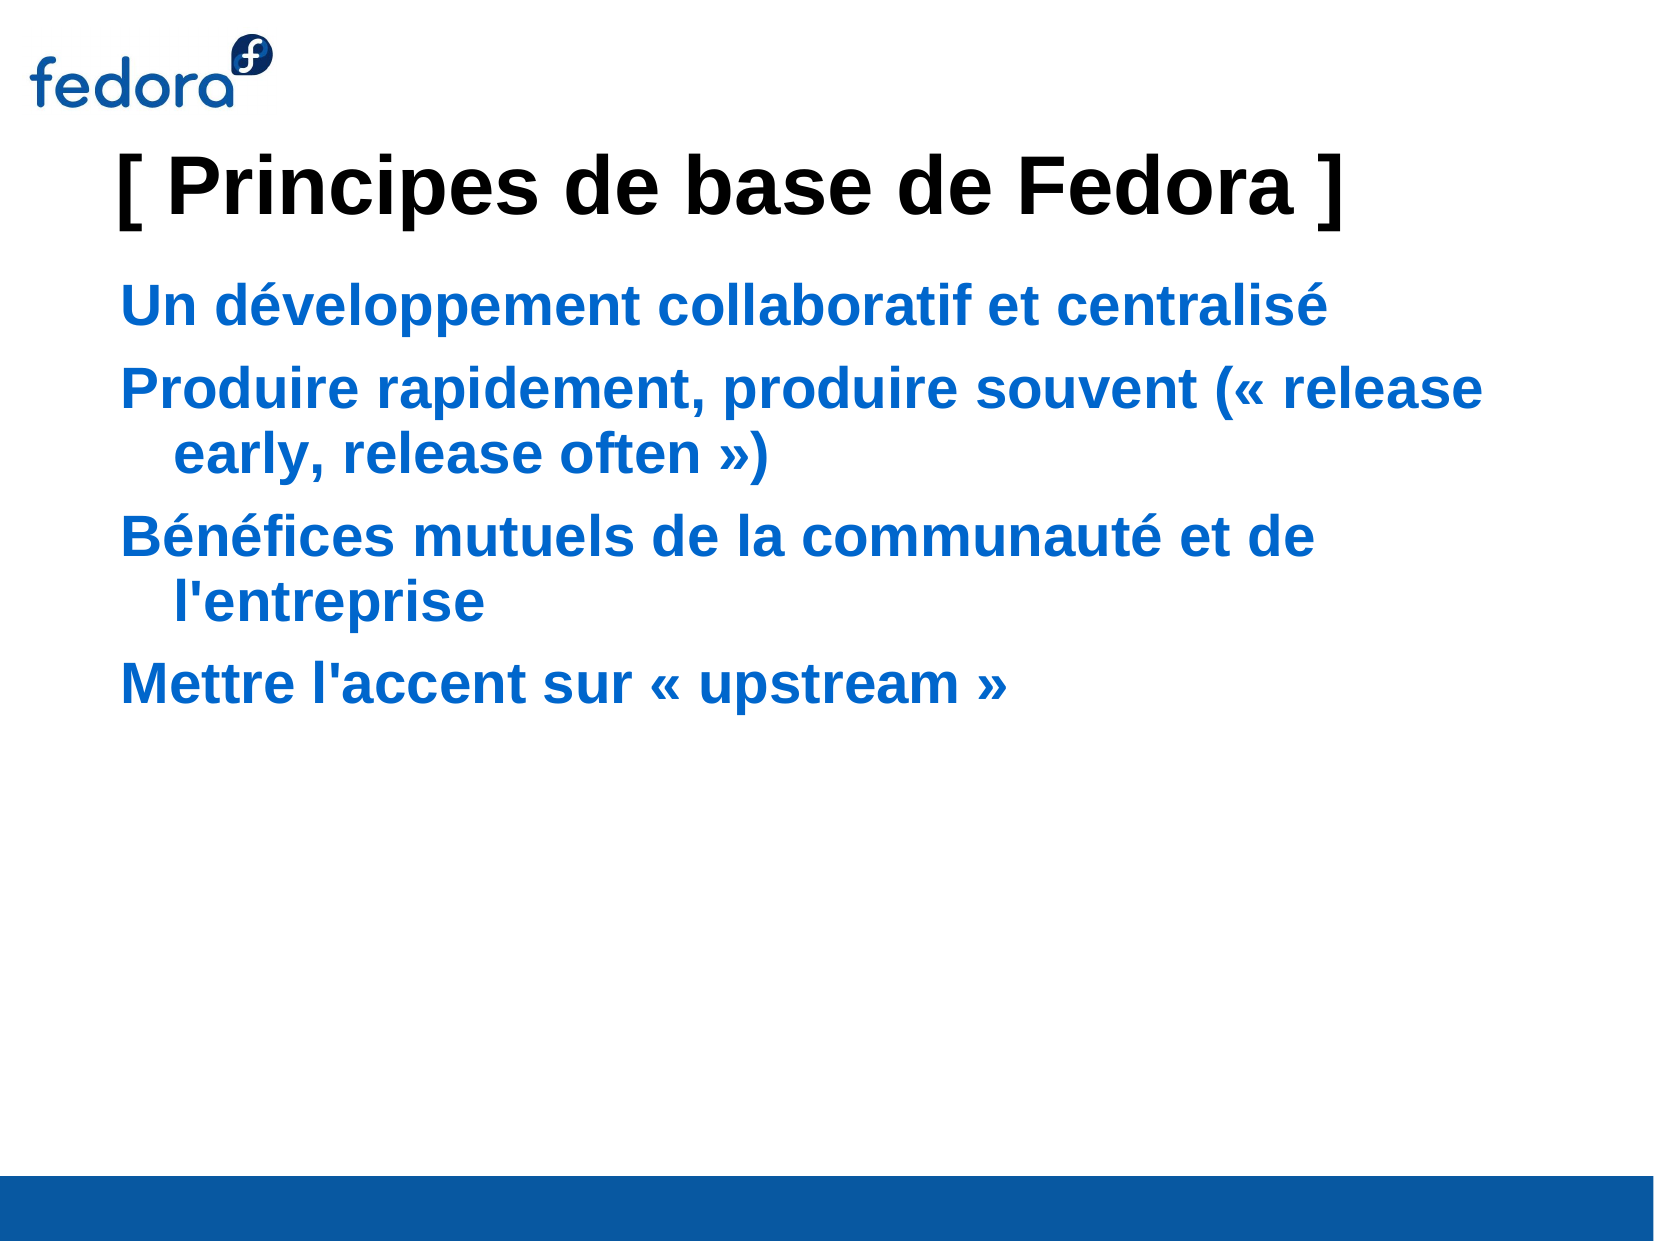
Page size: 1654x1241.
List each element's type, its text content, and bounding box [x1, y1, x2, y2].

list Un développement collaboratif et centralisé Produire rapidement, produire souvent (« release early, release often ») Bénéfices mutuels de la communauté et de l'entreprise Mettre l'accent sur « upstream » [118, 272, 1523, 1092]
picture [0, 1176, 1654, 1241]
title [ Principes de base de Fedora ] [115, 122, 1521, 249]
picture [22, 27, 277, 115]
